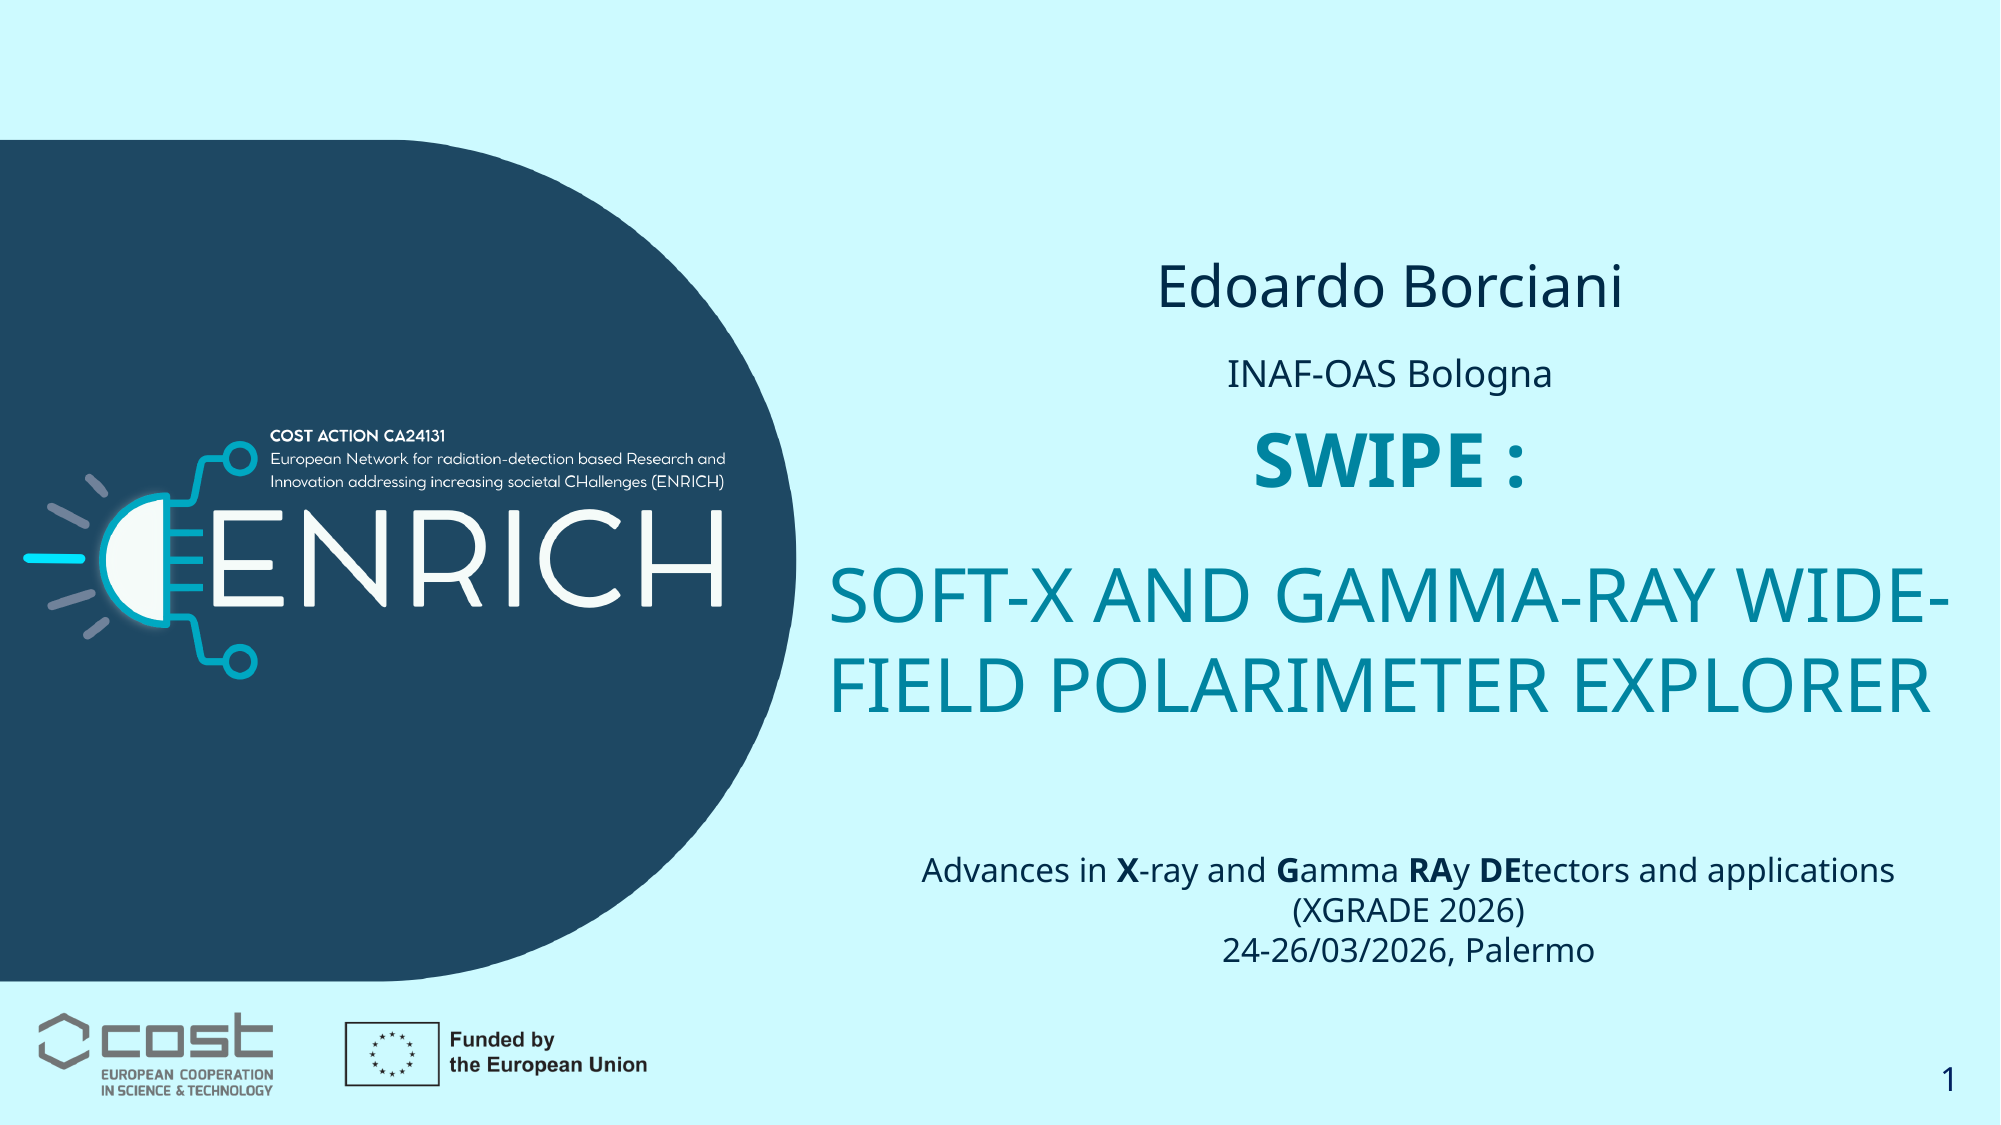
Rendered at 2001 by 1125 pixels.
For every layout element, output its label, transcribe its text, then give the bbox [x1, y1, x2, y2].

text_box Edoardo Borciani [1015, 241, 1766, 327]
text_box SWIPE :​ SOFT-X AND GAMMA-RAY WIDE-FIELD POLARIMETER EXPLORER [807, 404, 1974, 736]
text_box INAF-OAS Bologna [999, 342, 1782, 403]
picture [0, 0, 2001, 1125]
slide_number <number> [1523, 1050, 1974, 1111]
text_box Advances in X-ray and Gamma RAy DEtectors and applications (XGRADE 2026) 24-26/03/2026, Palermo [838, 841, 1980, 977]
